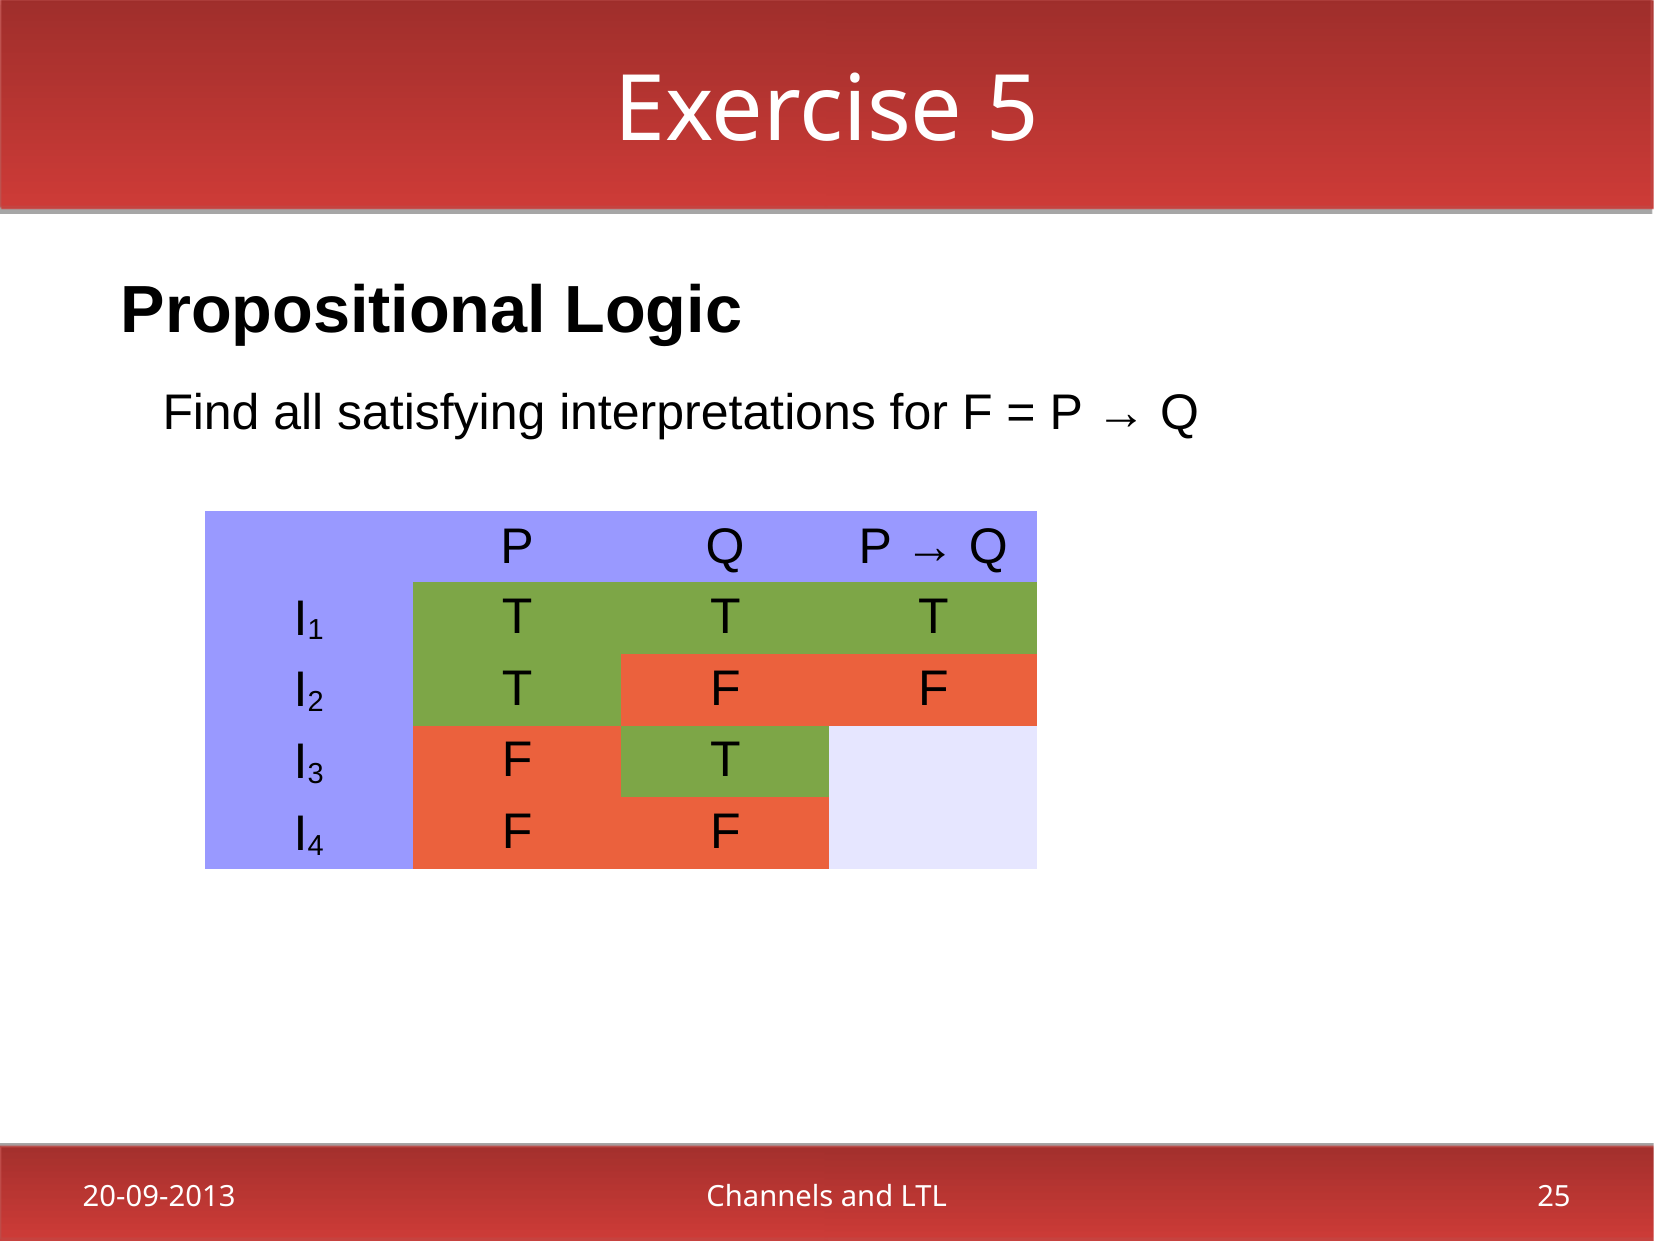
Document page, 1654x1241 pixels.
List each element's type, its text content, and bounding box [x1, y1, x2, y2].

table_cell I2 [205, 654, 413, 726]
table_header Q [621, 511, 829, 582]
table_cell F [621, 797, 829, 869]
table_cell [829, 797, 1037, 869]
table_cell I1 [205, 582, 413, 654]
table_cell F [413, 797, 621, 869]
picture [0, 1143, 1654, 1241]
table_cell T [829, 582, 1037, 654]
table_cell I3 [205, 726, 413, 797]
table_cell T [621, 726, 829, 797]
table_cell F [413, 726, 621, 797]
table_cell T [413, 582, 621, 654]
table_header [205, 511, 413, 582]
picture [0, 0, 1654, 214]
table_cell [829, 726, 1037, 797]
table_cell T [621, 582, 829, 654]
title Exercise 5 [59, 31, 1595, 178]
table_cell F [829, 654, 1037, 726]
table_cell I4 [205, 797, 413, 869]
table_header P → Q [829, 511, 1037, 582]
text_box Propositional Logic [105, 264, 759, 354]
table_header P [413, 511, 621, 582]
text_box Find all satisfying interpretations for F = P → Q [147, 377, 1215, 448]
table_cell T [413, 654, 621, 726]
table_cell F [621, 654, 829, 726]
